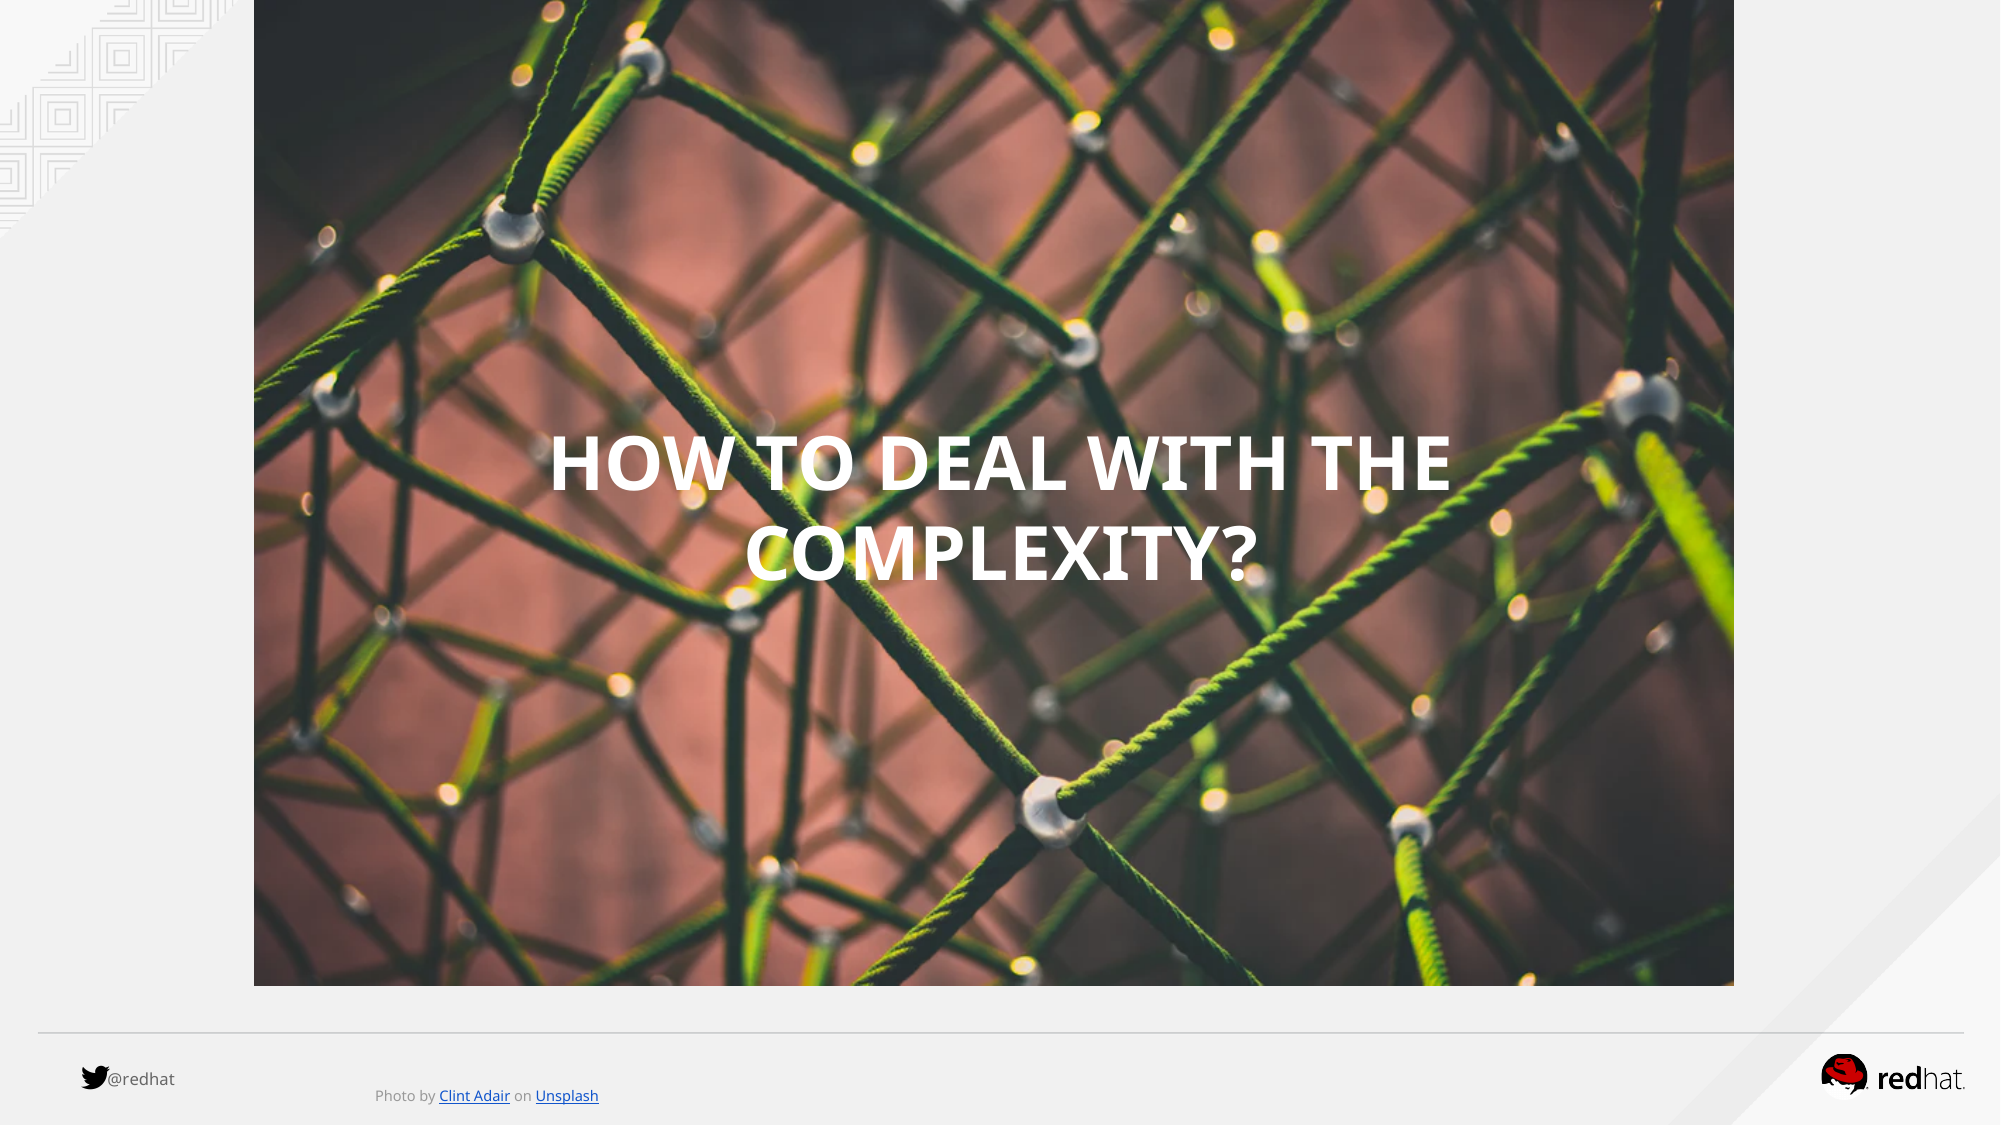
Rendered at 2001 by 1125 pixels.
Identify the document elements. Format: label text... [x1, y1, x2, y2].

title HOW TO DEAL WITH THE COMPLEXITY? [303, 389, 1699, 622]
picture [0, 0, 2001, 1125]
text_box Photo by Clint Adair on Unsplash [360, 1068, 982, 1125]
